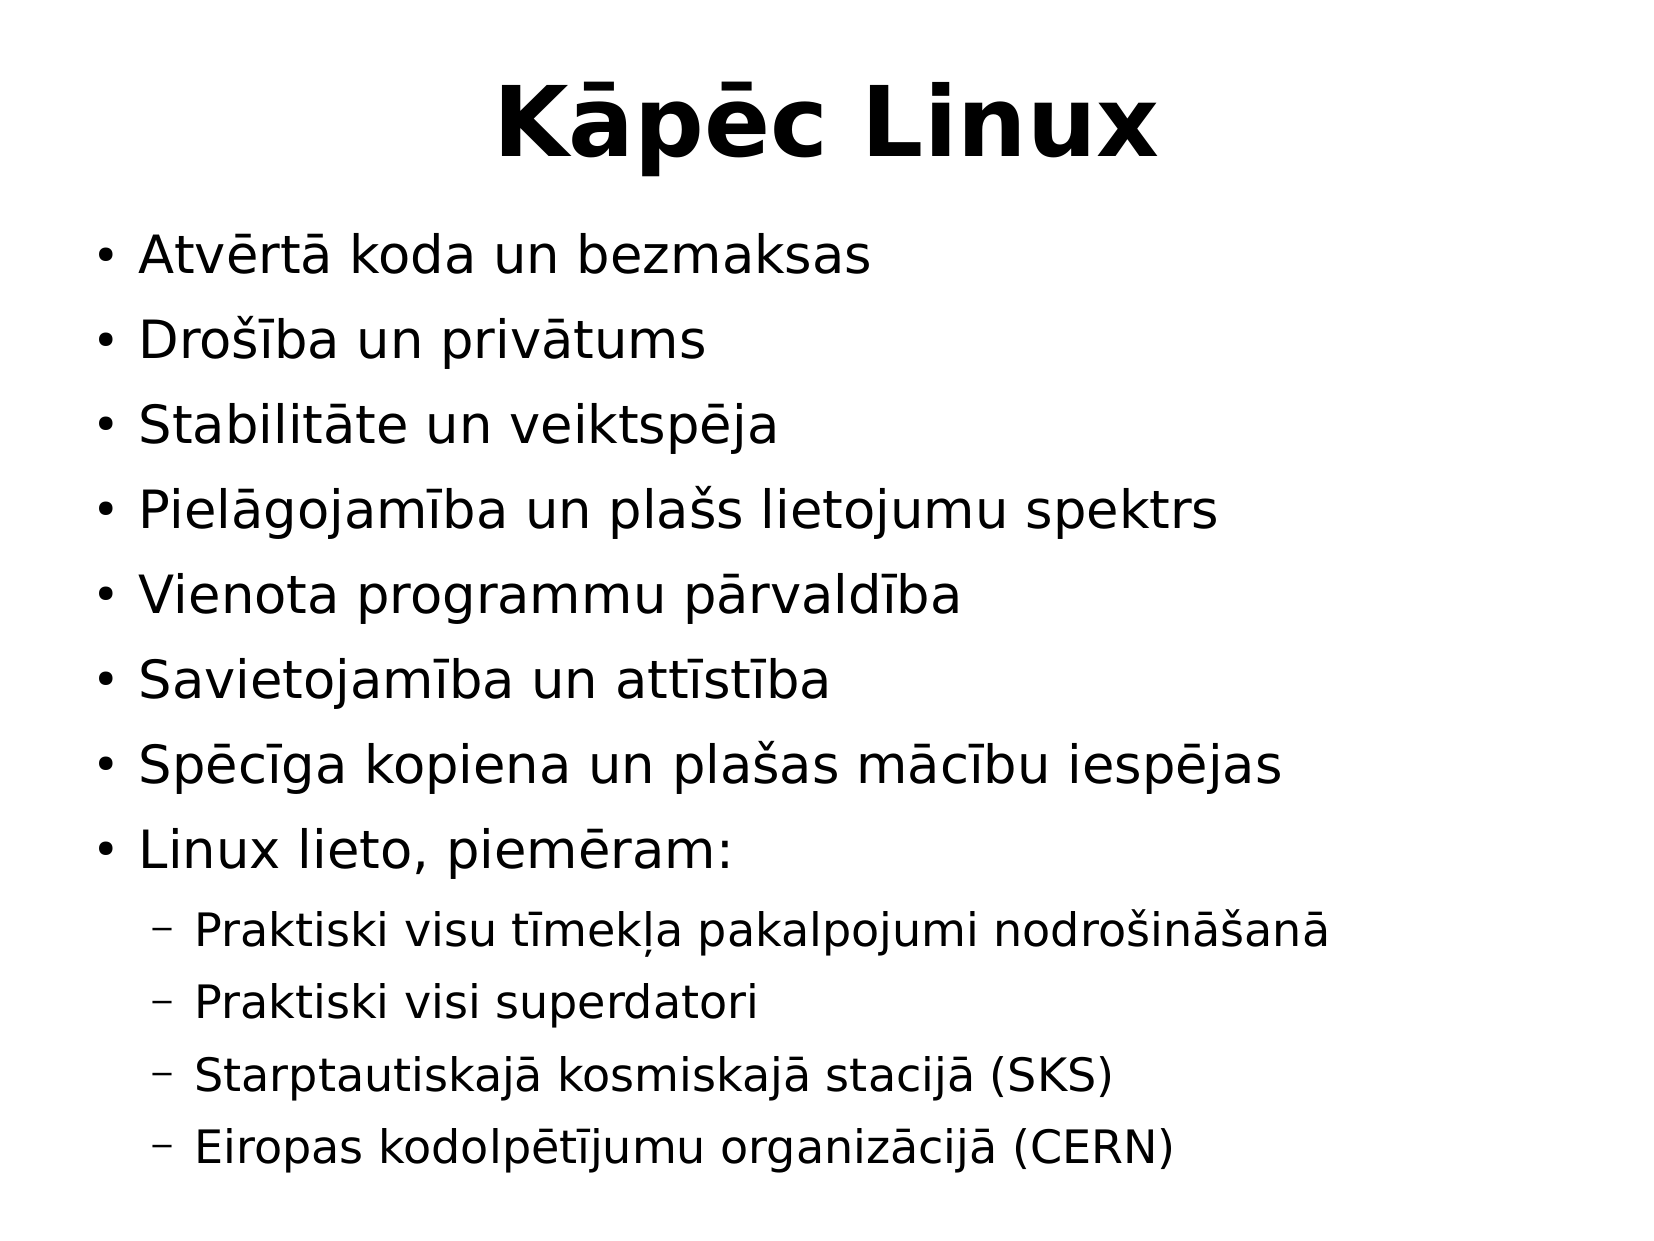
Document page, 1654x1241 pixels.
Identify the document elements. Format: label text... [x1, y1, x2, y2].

title Kāpēc Linux [82, 49, 1571, 196]
list Atvērtā koda un bezmaksas Drošība un privātums Stabilitāte un veiktspēja Pielāgojamība un plašs lietojumu spektrs Vienota programmu pārvaldība Savietojamība un attīstība Spēcīga kopiena un plašas mācību iespējas Linux lieto, piemēram: Praktiski visu tīmekļa pakalpojumi nodrošināšanā Praktiski visi superdatori Starptautiskajā kosmiskajā stacijā (SKS) Eiropas kodolpētījumu organizācijā (CERN) [82, 225, 1538, 1186]
